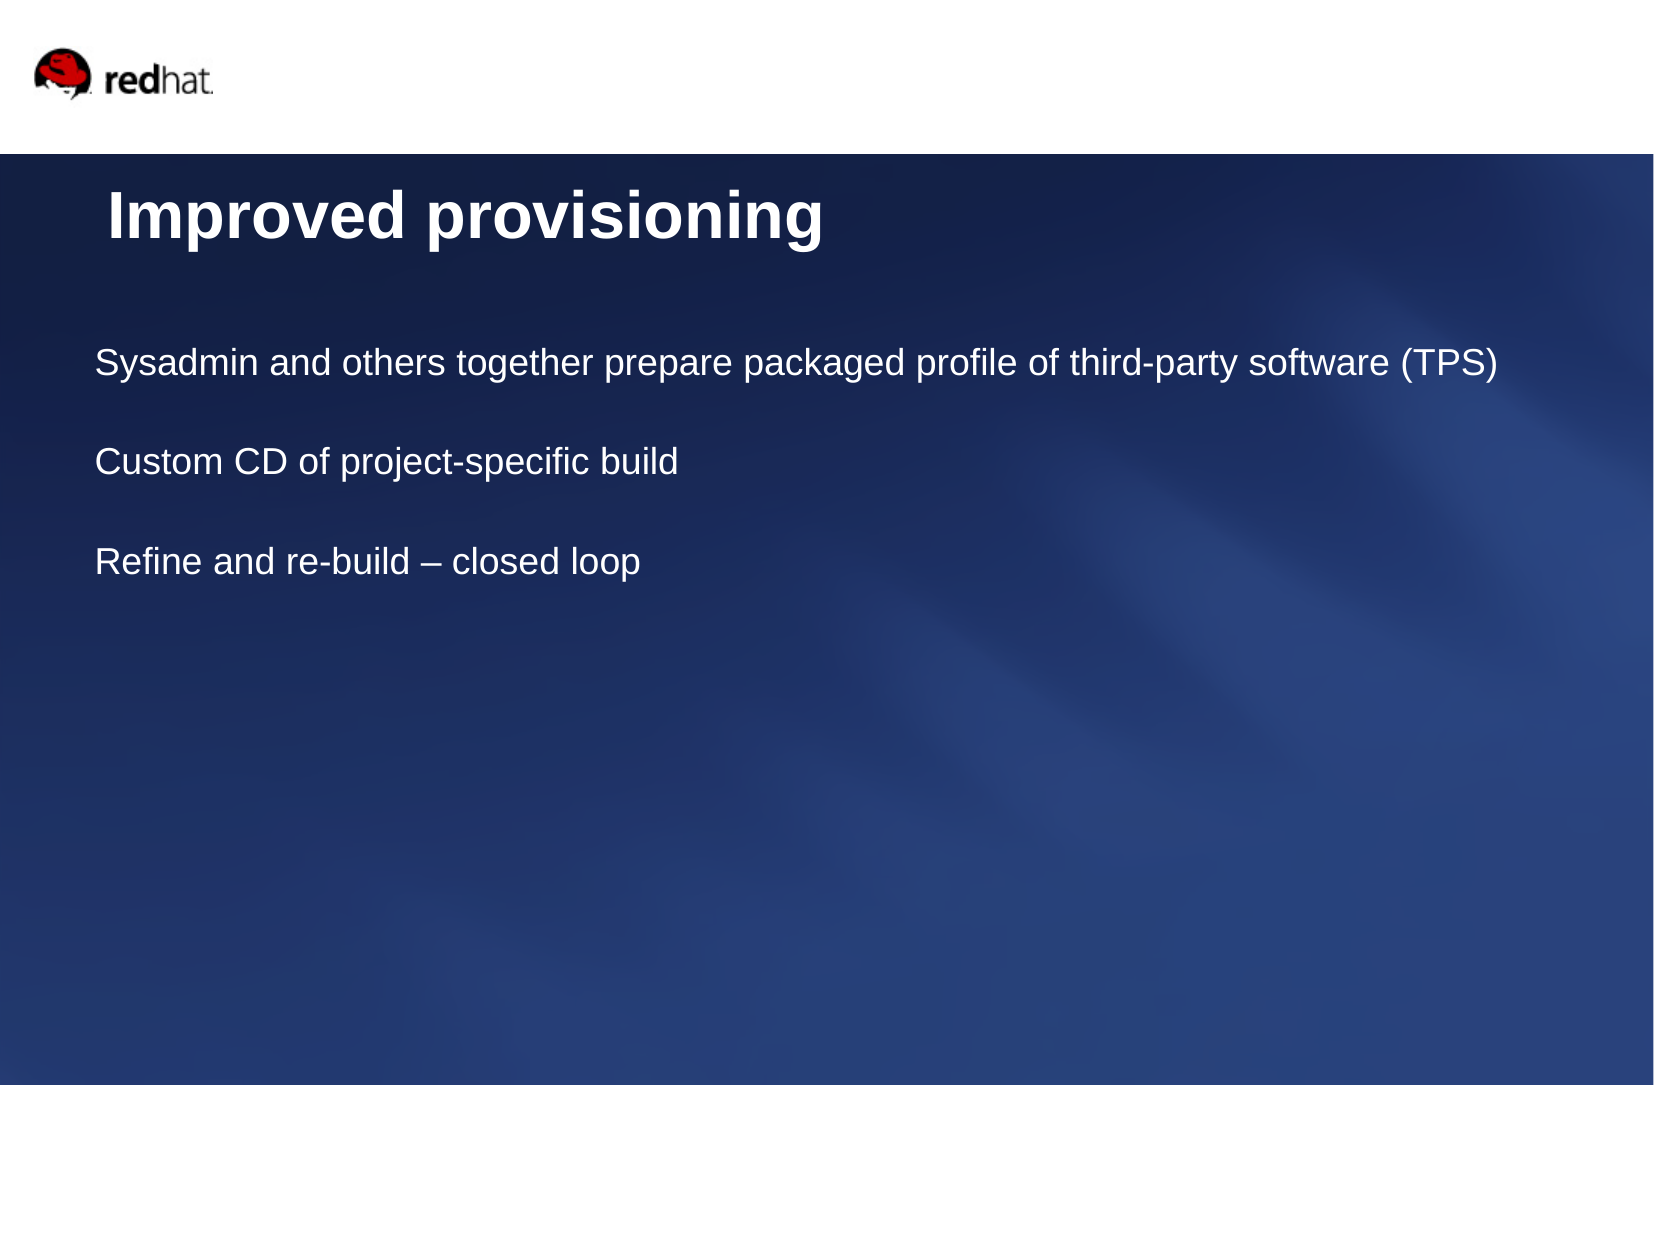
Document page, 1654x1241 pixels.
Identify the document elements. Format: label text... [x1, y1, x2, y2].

picture [33, 46, 213, 108]
title Improved provisioning [107, 160, 1513, 271]
picture [0, 154, 1654, 1085]
list Sysadmin and others together prepare packaged profile of third-party software (TPS) Custom CD of project-specific build Refine and re-build – closed loop [94, 341, 1570, 1119]
